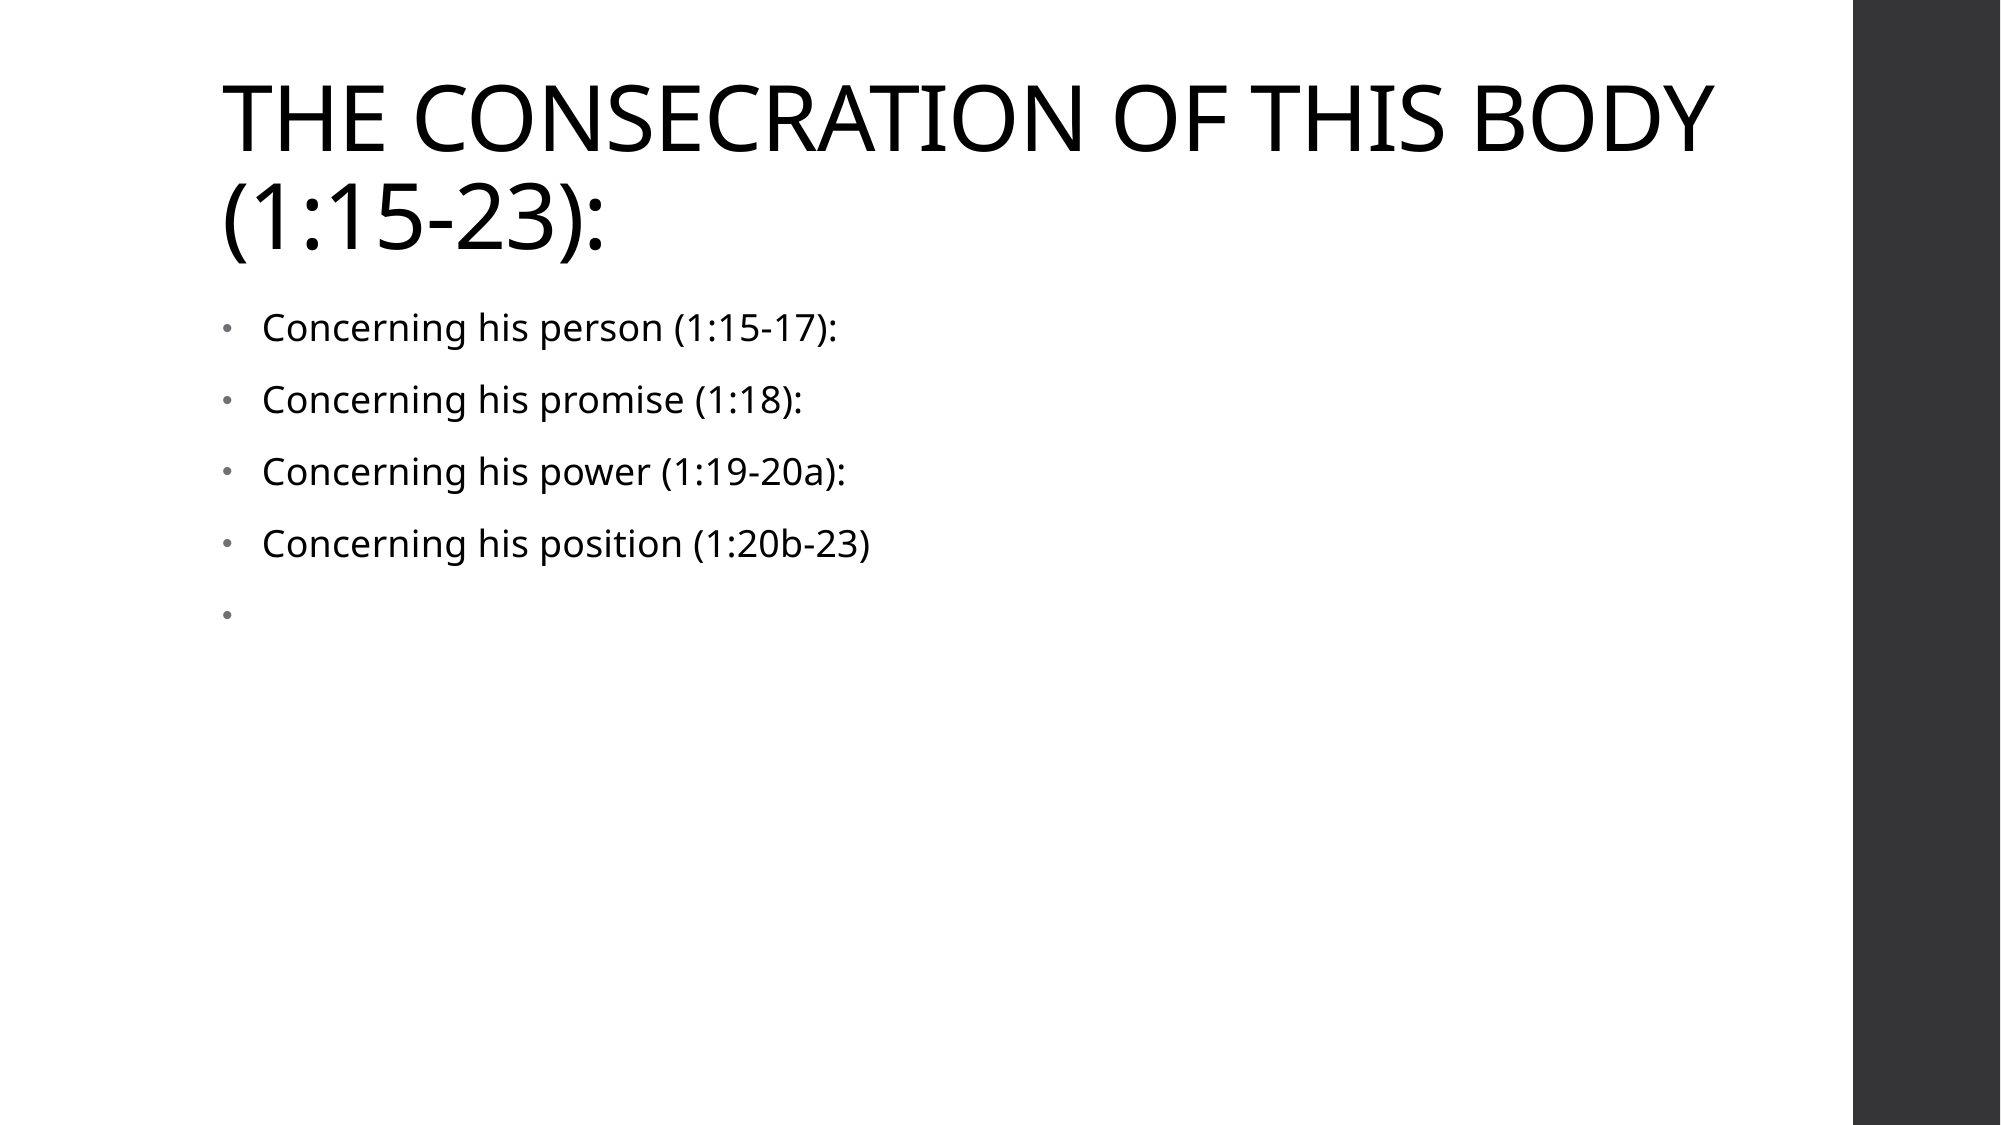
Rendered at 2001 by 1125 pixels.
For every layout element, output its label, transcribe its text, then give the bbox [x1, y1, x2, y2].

title THE CONSECRATION OF THIS BODY (1:15-23): [206, 60, 1797, 278]
list Concerning his person (1:15-17): Concerning his promise (1:18): Concerning his power (1:19-20a): Concerning his position (1:20b-23) [206, 299, 1617, 1014]
